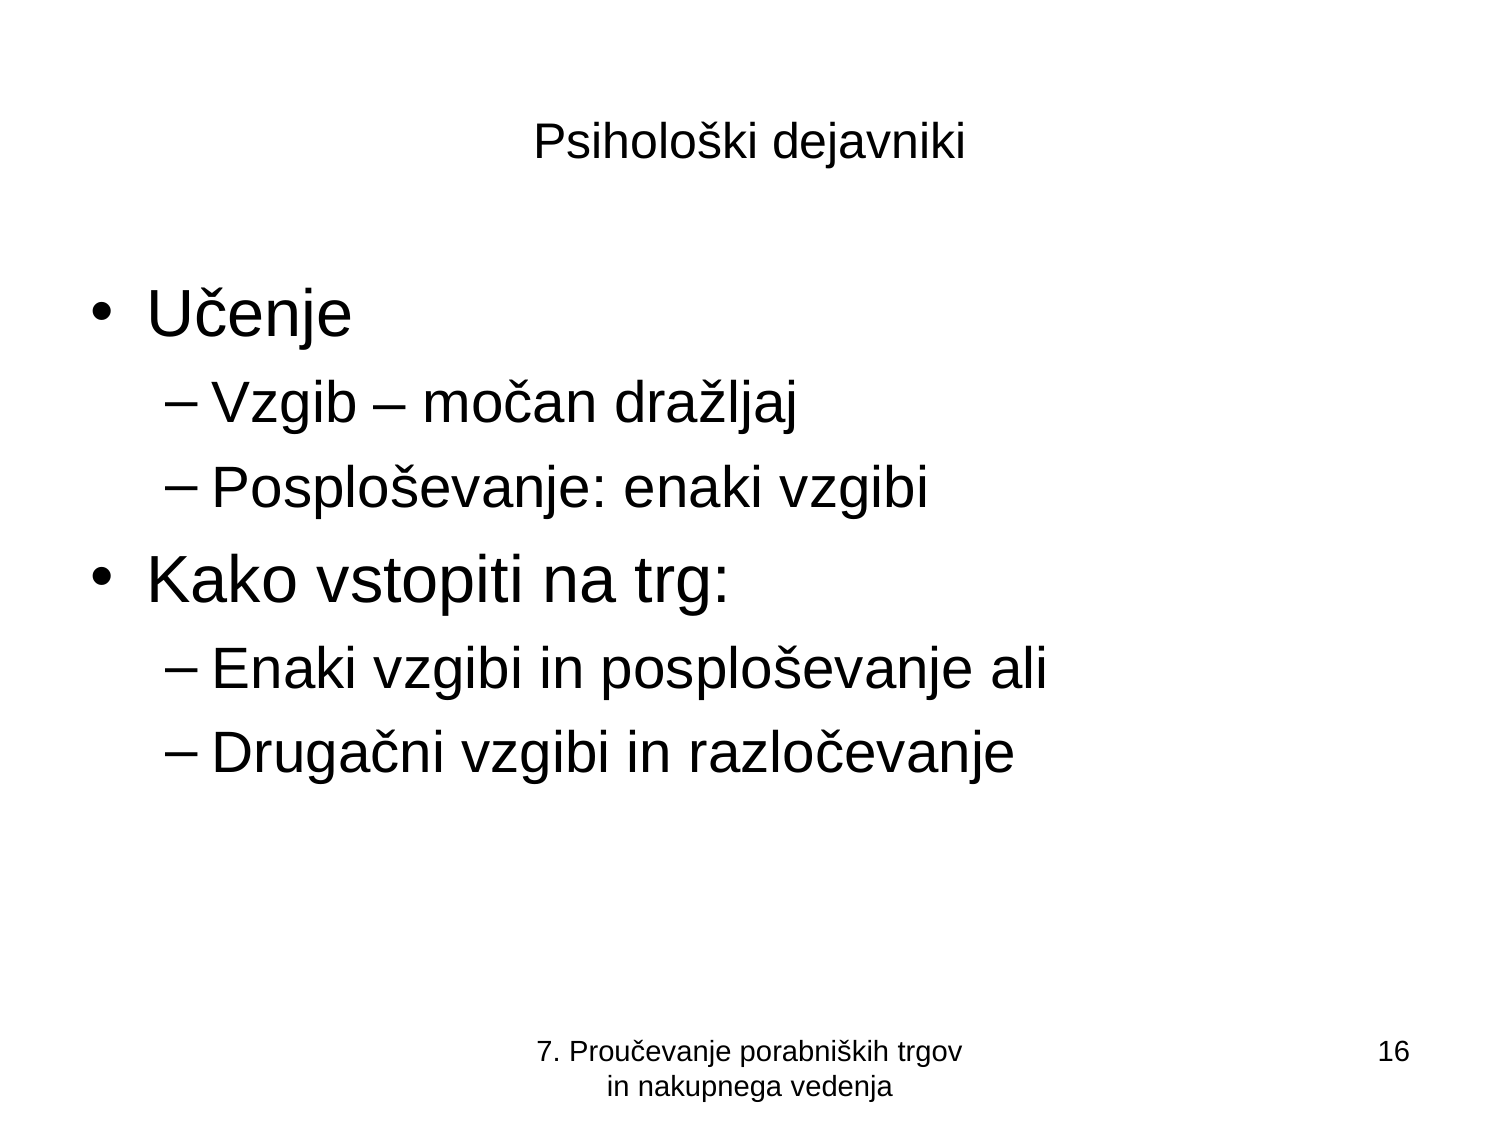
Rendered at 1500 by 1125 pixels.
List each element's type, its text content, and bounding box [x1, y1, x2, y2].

text_box 7. Proučevanje porabniških trgov in nakupnega vedenja [512, 1024, 988, 1103]
list Učenje Vzgib – močan dražljaj Posploševanje: enaki vzgibi Kako vstopiti na trg: Enaki vzgibi in posploševanje ali Drugačni vzgibi in razločevanje [75, 262, 1426, 1006]
text_box <number> [1074, 1024, 1426, 1103]
title Psihološki dejavniki [75, 45, 1426, 233]
